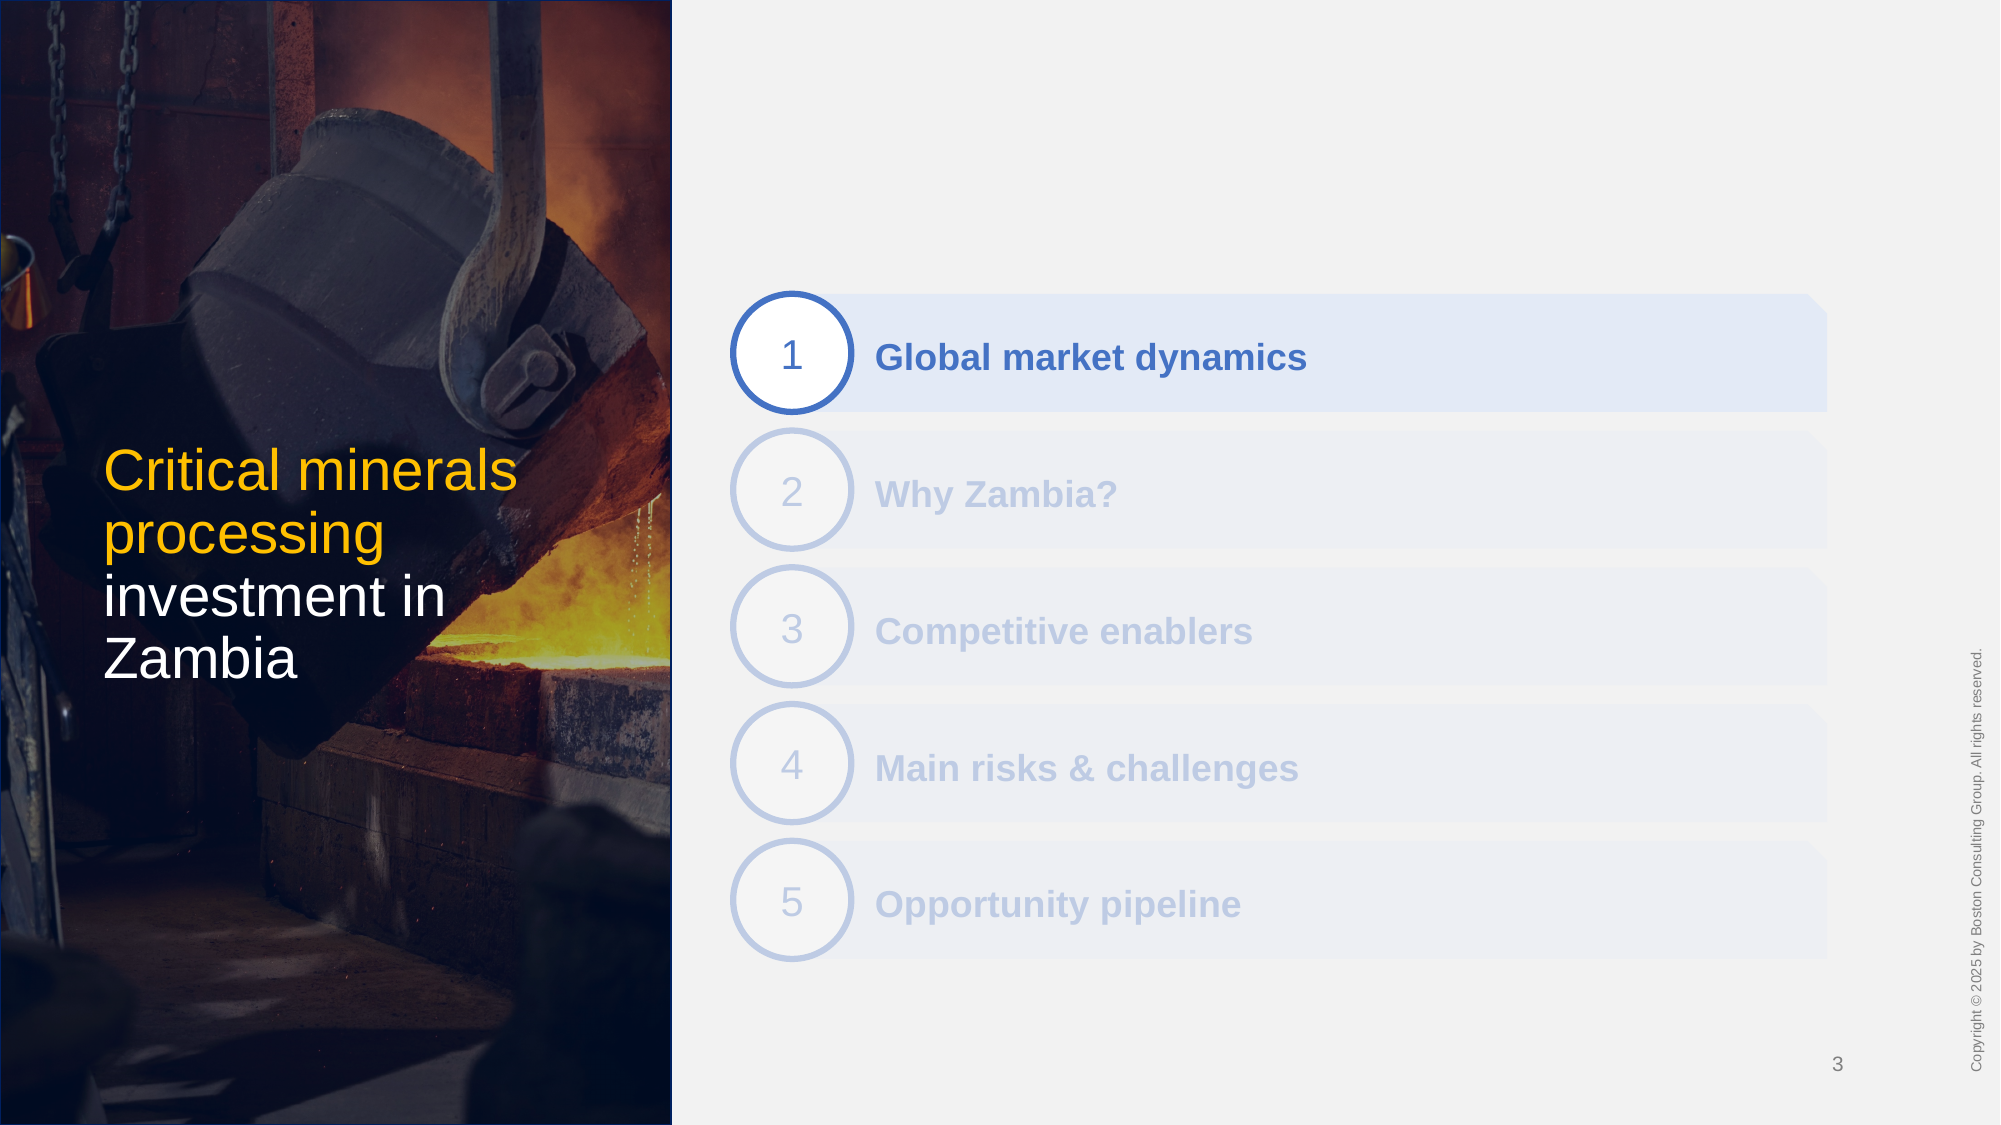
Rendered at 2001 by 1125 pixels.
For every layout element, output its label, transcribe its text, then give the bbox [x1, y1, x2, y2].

title Critical minerals processing investment in Zambia [103, 439, 617, 686]
text_box [695, 285, 1897, 972]
text_box [0, 0, 671, 1125]
text_box 1 [733, 293, 852, 412]
text_box Global market dynamics [803, 293, 1828, 412]
